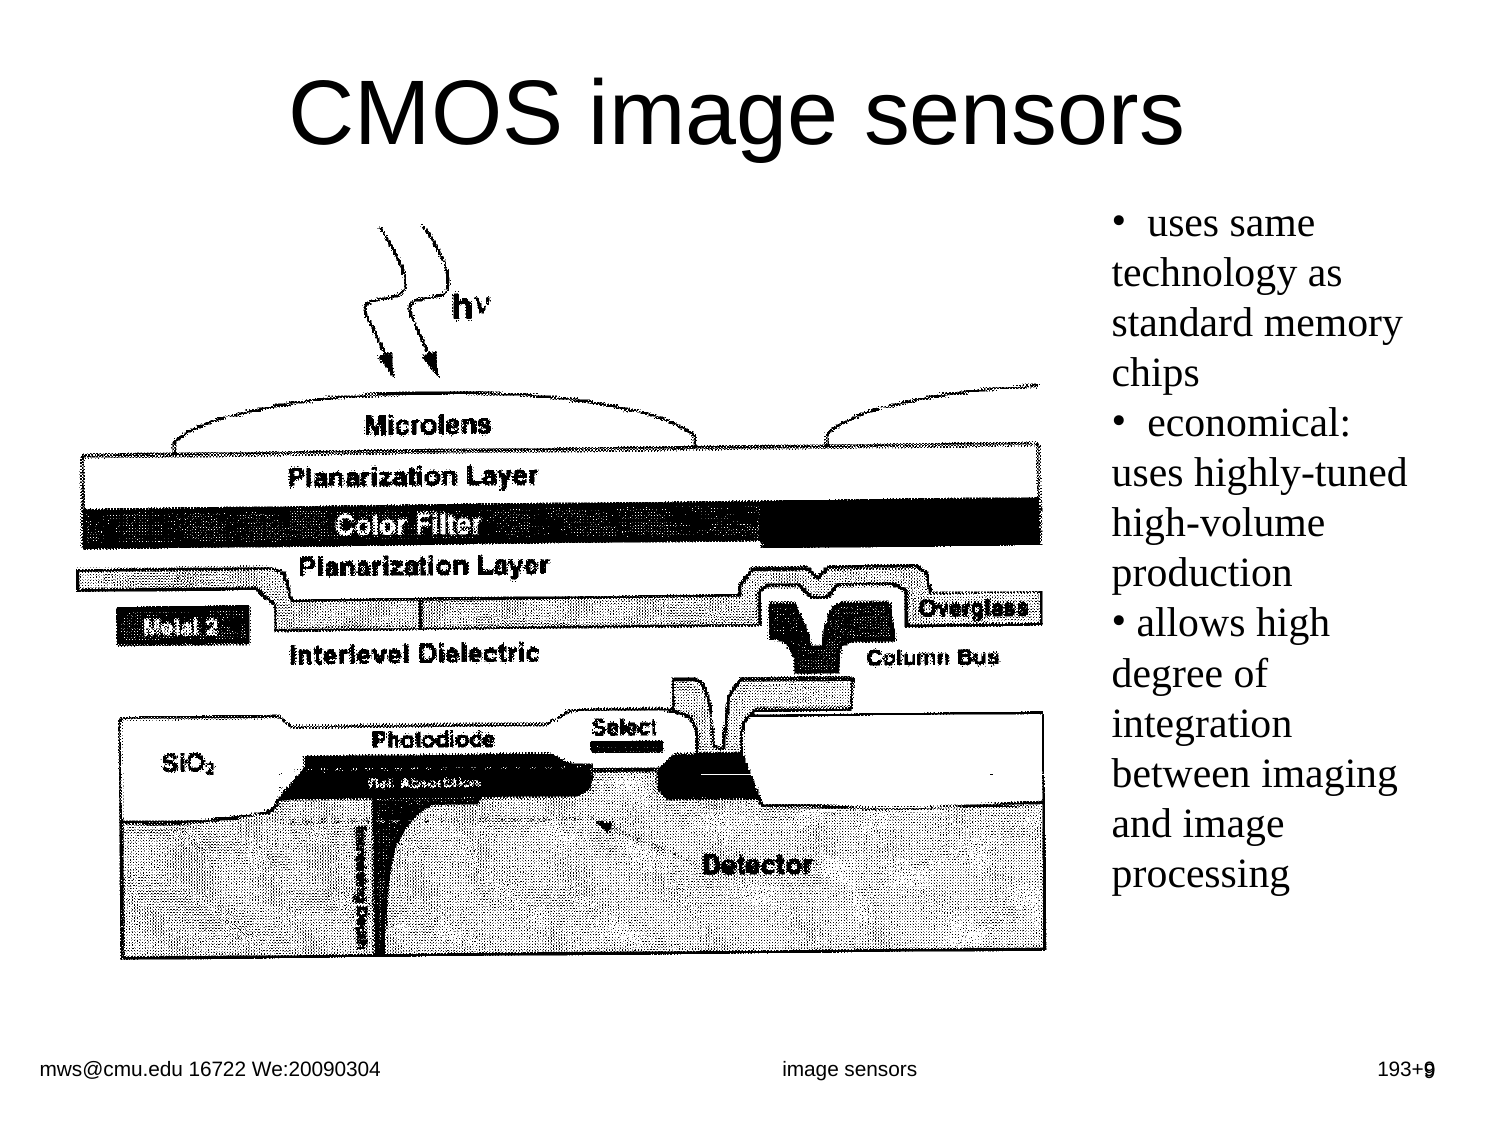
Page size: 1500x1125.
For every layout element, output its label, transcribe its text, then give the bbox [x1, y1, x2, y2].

text_box uses same technology as standard memory chips economical: uses highly-tuned high-volume production allows high degree of integration between imaging and image processing [1096, 187, 1424, 904]
title CMOS image sensors [99, 50, 1375, 176]
picture [75, 224, 1051, 960]
text_box <number> [1262, 1049, 1450, 1101]
